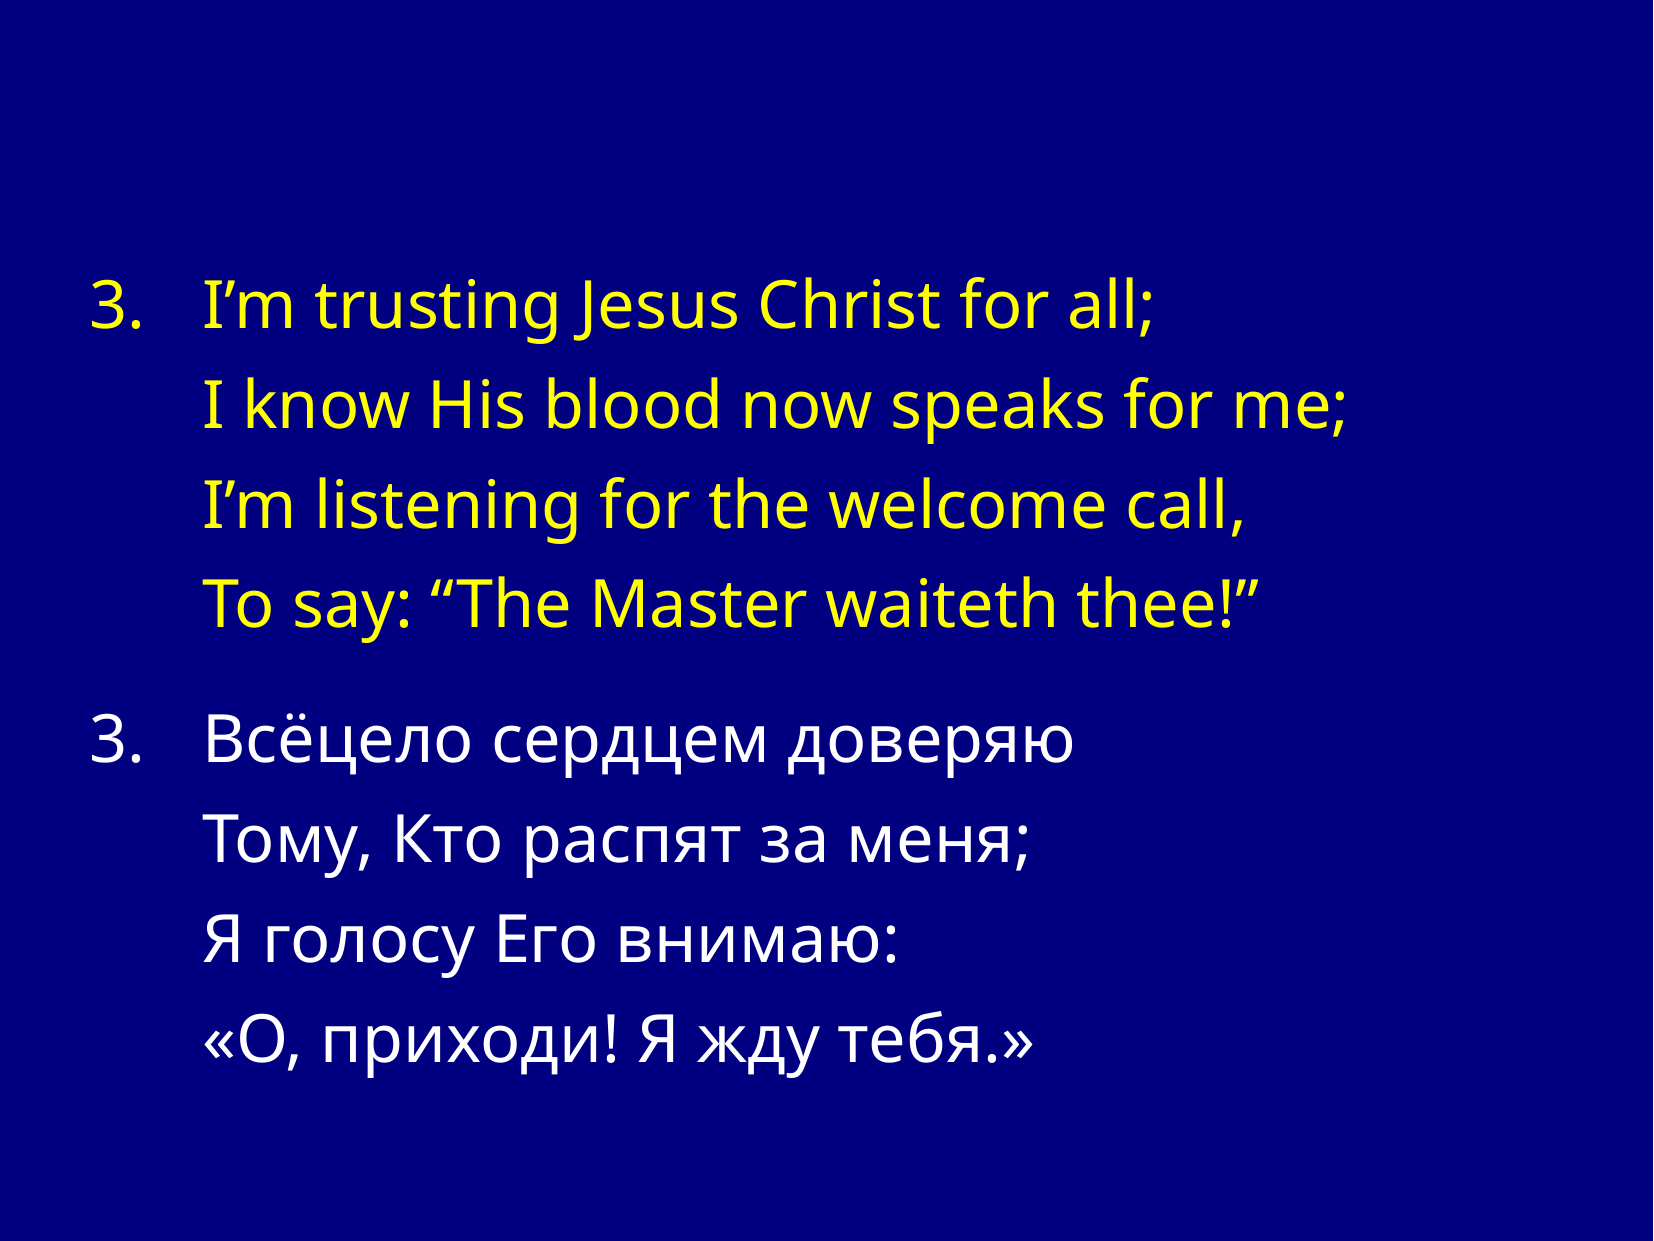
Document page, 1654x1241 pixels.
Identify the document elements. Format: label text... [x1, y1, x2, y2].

text_box 3. Всёцело сердцем доверяю Тому, Кто распят за меня; Я голосу Его внимаю: «О, приходи! Я жду тебя.» [75, 675, 1576, 1163]
text_box 3. I’m trusting Jesus Christ for all; I know His blood now speaks for me; I’m listening for the welcome call, To say: “The Master waiteth thee!” [75, 150, 1576, 638]
